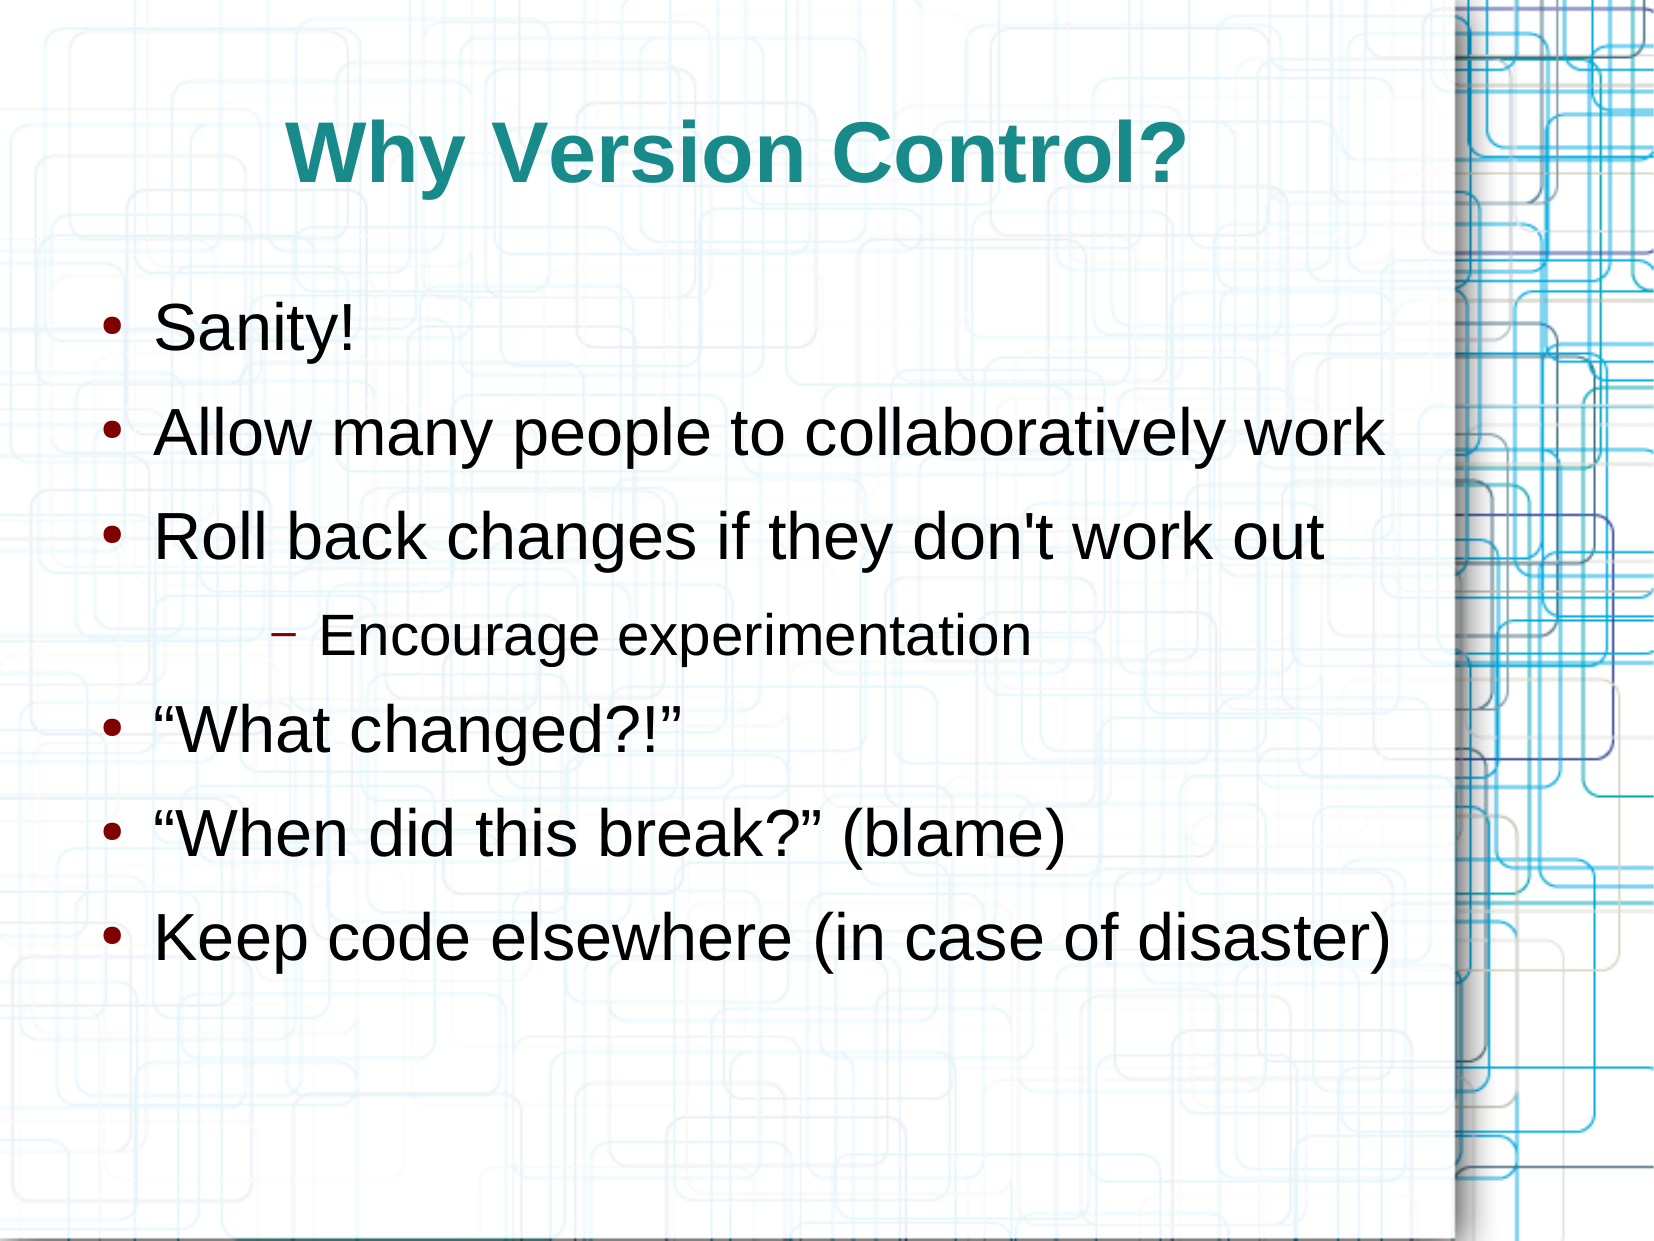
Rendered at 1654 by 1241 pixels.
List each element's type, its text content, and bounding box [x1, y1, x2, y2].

title Why Version Control? [59, 49, 1418, 257]
picture [0, 0, 1654, 1241]
list Sanity! Allow many people to collaboratively work Roll back changes if they don't work out Encourage experimentation “What changed?!” “When did this break?” (blame) Keep code elsewhere (in case of disaster) [82, 290, 1418, 1010]
